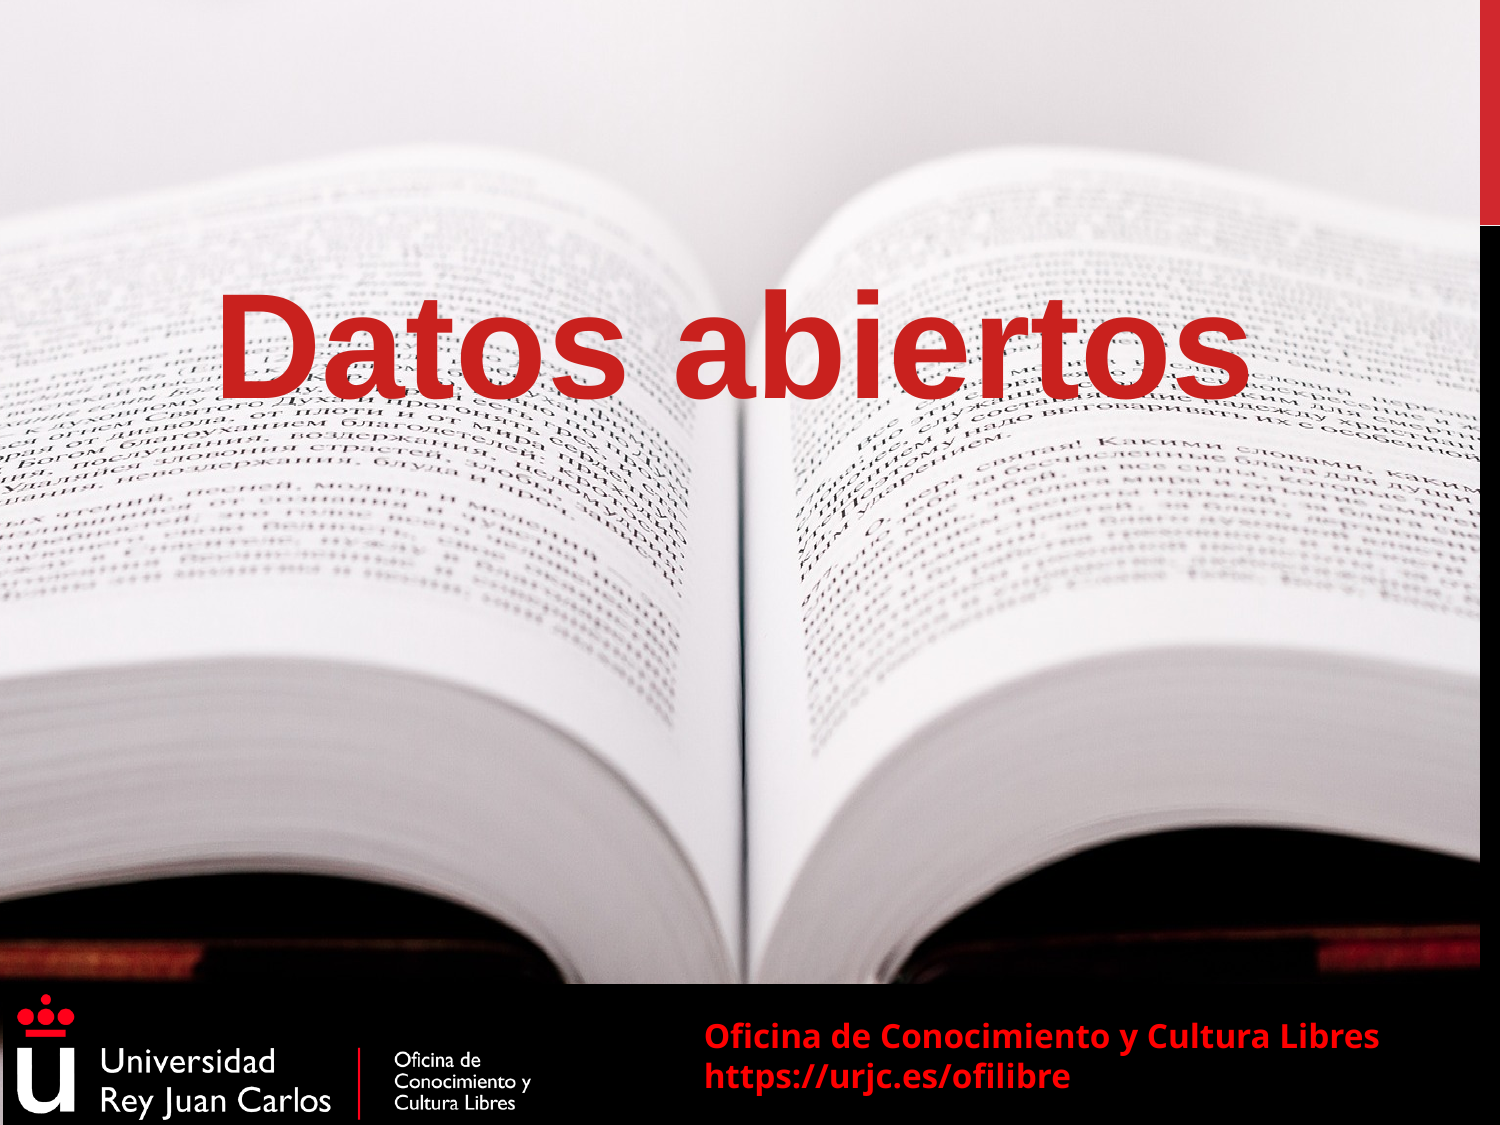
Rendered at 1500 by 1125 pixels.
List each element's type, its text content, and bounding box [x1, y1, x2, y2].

picture [17, 994, 531, 1120]
title [75, 285, 1425, 661]
picture [0, 0, 1500, 1125]
text_box Datos abiertos [120, 254, 1351, 605]
